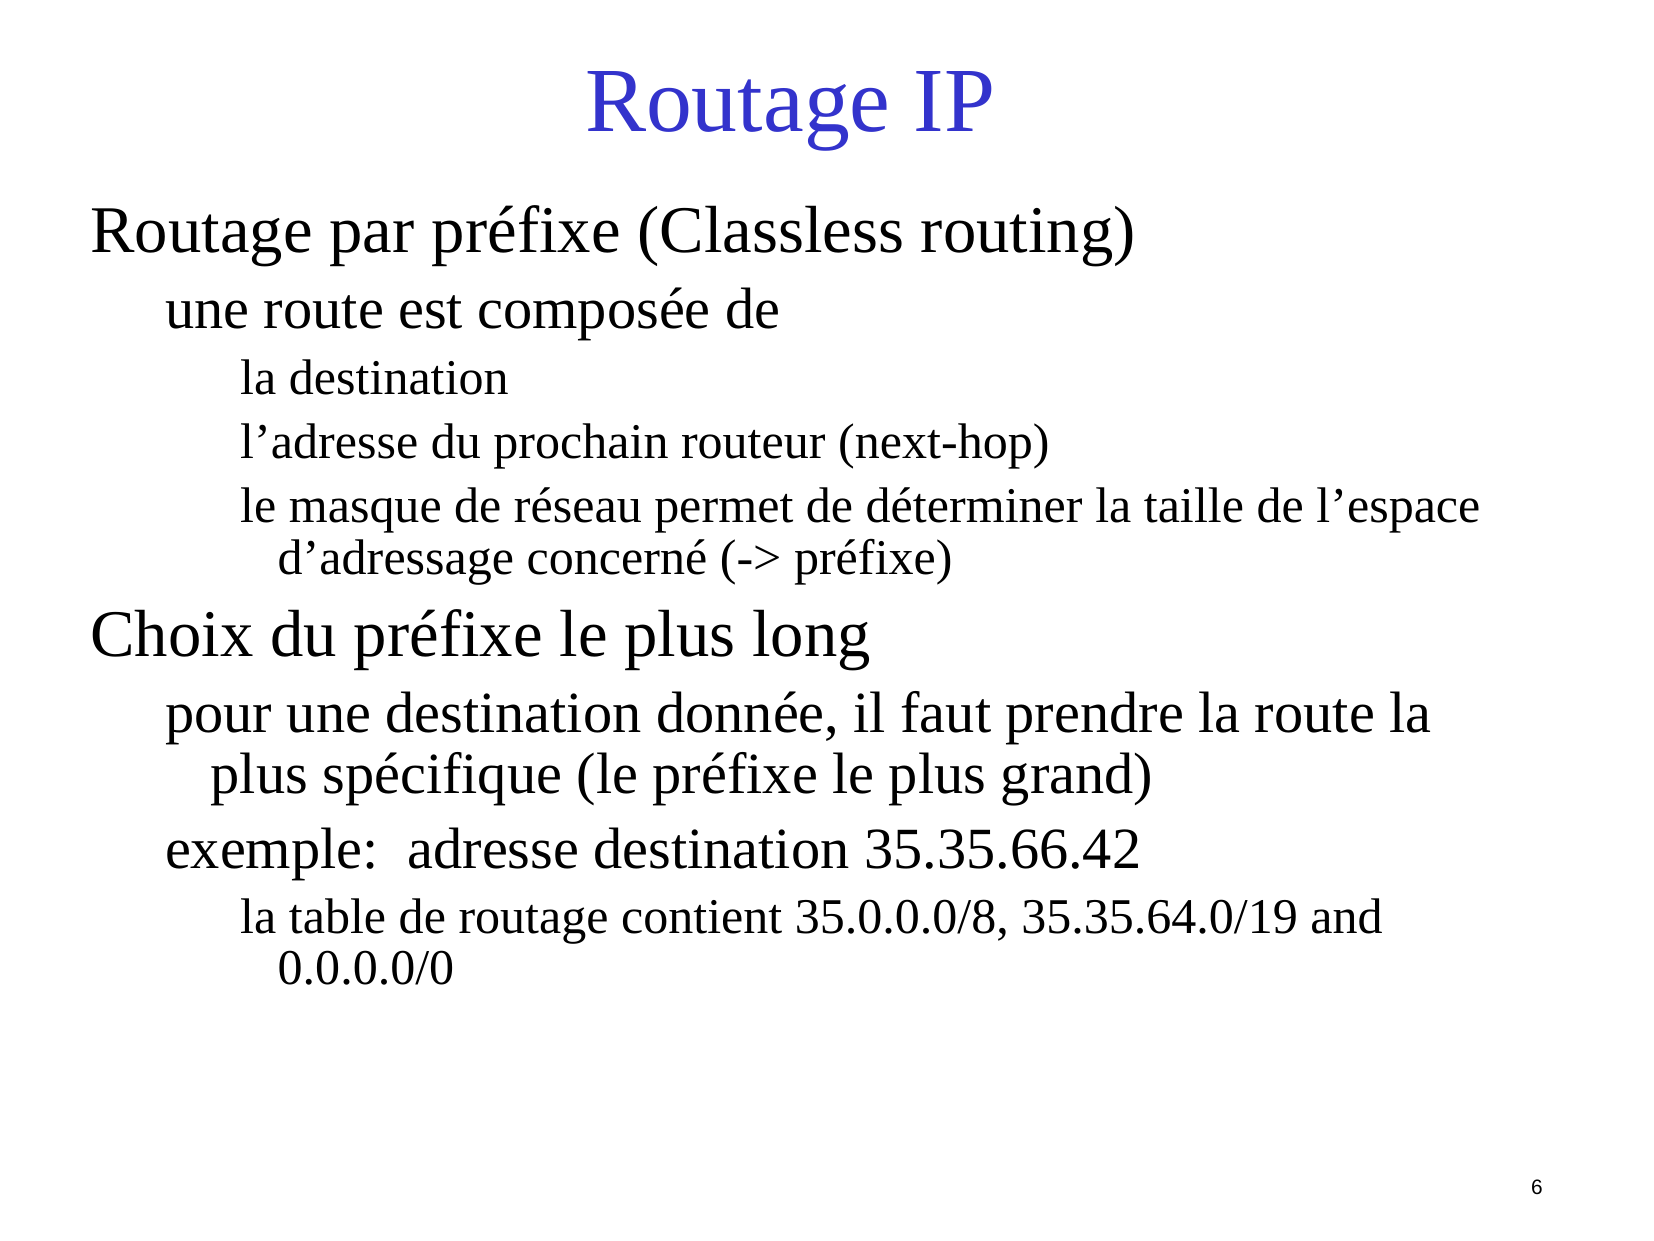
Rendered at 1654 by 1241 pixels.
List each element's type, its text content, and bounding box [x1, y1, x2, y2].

list Routage par préfixe (Classless routing)‏ une route est composée de la destination l’adresse du prochain routeur (next-hop)‏ le masque de réseau permet de déterminer la taille de l’espace d’adressage concerné (-> préfixe)‏ Choix du préfixe le plus long pour une destination donnée, il faut prendre la route la plus spécifique (le préfixe le plus grand)‏ exemple: adresse destination 35.35.66.42 la table de routage contient 35.0.0.0/8, 35.35.64.0/19 and 0.0.0.0/0 [75, 188, 1555, 1210]
title Routage IP [87, 0, 1494, 188]
